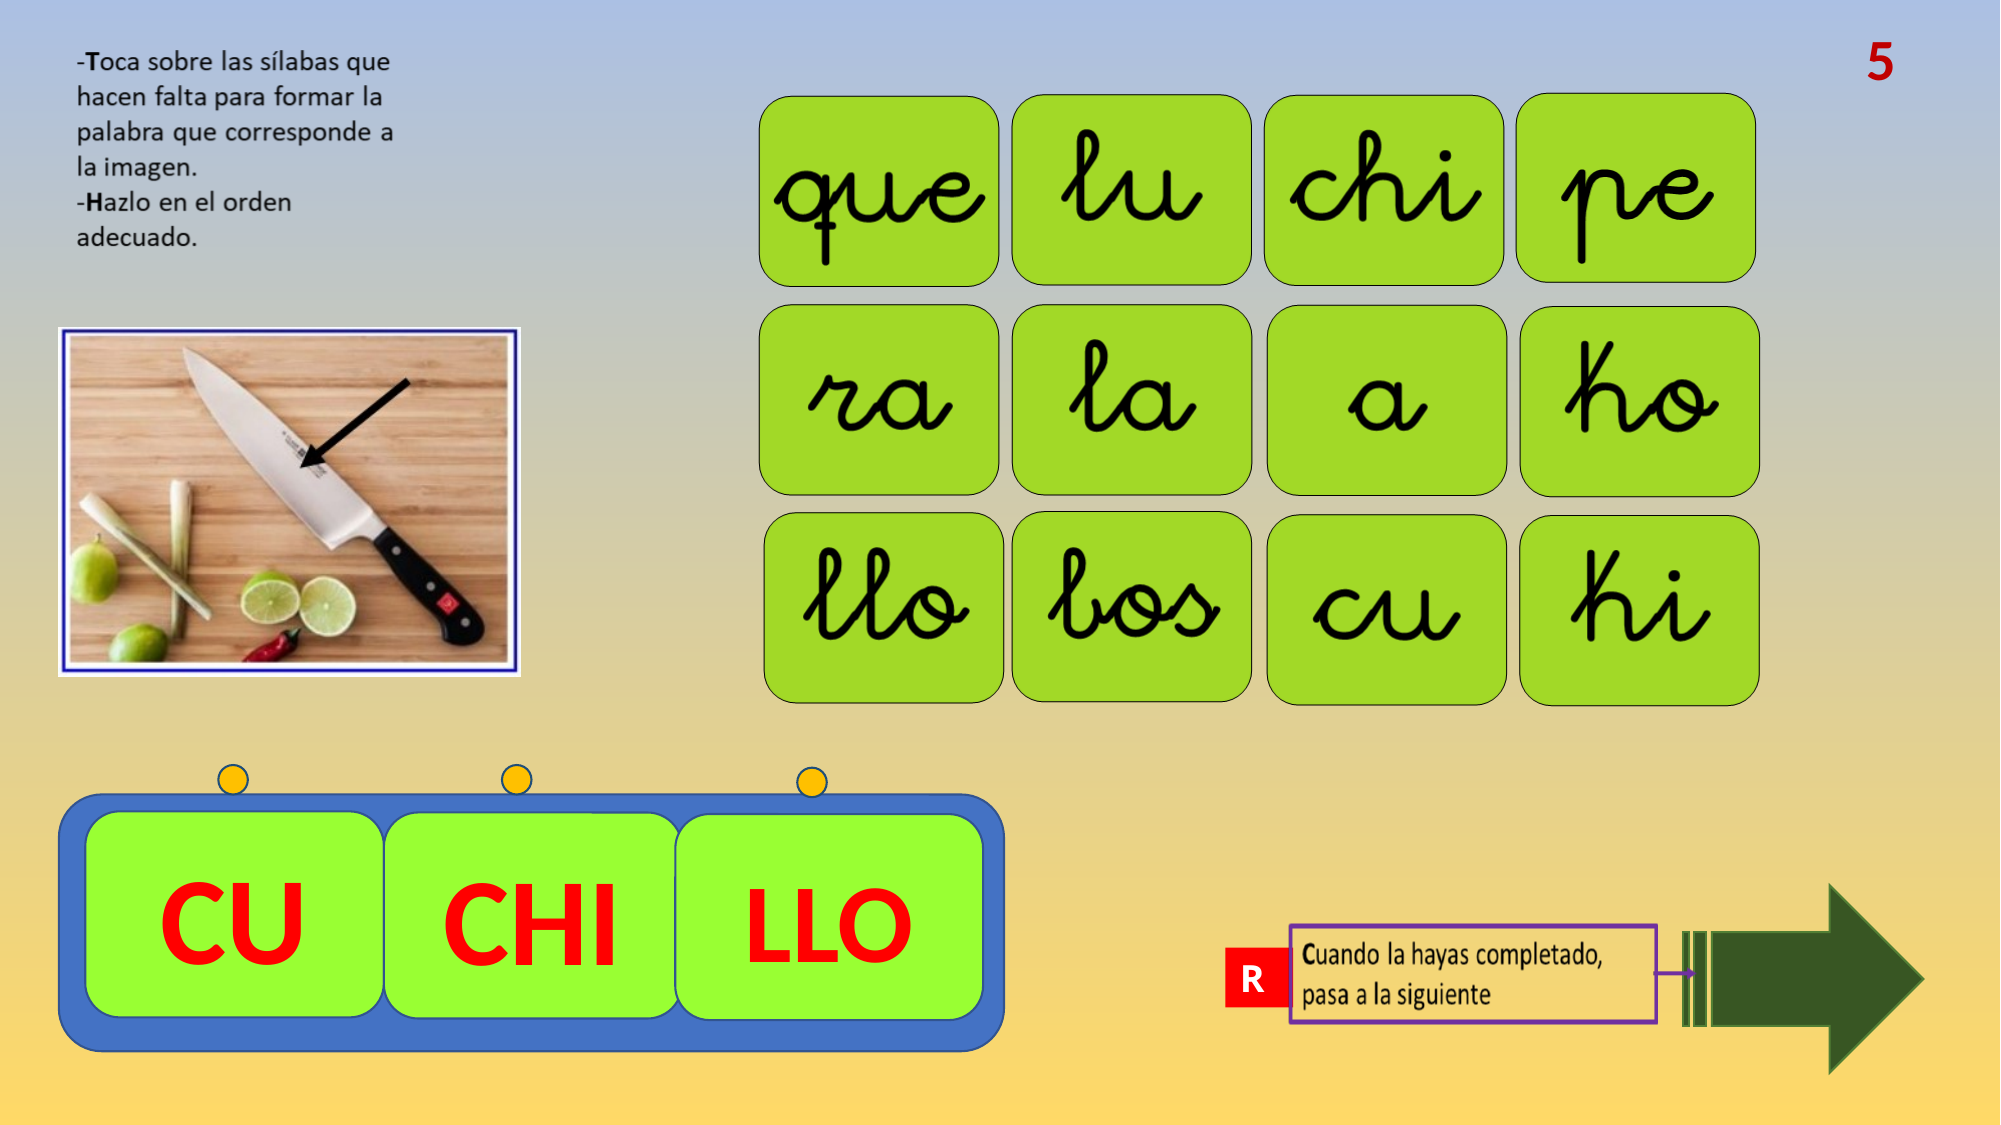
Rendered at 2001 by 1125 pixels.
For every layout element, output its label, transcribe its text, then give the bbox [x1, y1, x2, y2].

text_box 5 [1851, 14, 1953, 100]
picture [1011, 510, 1253, 703]
picture [58, 327, 521, 677]
picture [1263, 94, 1505, 287]
picture [1011, 94, 1253, 286]
picture [1011, 304, 1253, 496]
picture [1266, 514, 1508, 706]
text_box CHI [383, 812, 679, 1019]
picture [1515, 92, 1757, 285]
picture [758, 95, 1000, 288]
picture [758, 304, 1000, 496]
text_box R [1225, 947, 1285, 1008]
picture [58, 34, 431, 272]
picture [1266, 304, 1508, 497]
text_box [1711, 885, 1924, 1073]
picture [1285, 922, 1707, 1035]
picture [1519, 305, 1761, 498]
picture [1519, 514, 1761, 707]
picture [763, 512, 1005, 704]
text_box [58, 765, 1004, 1052]
text_box LLO [675, 814, 984, 1021]
text_box CU [85, 811, 384, 1018]
